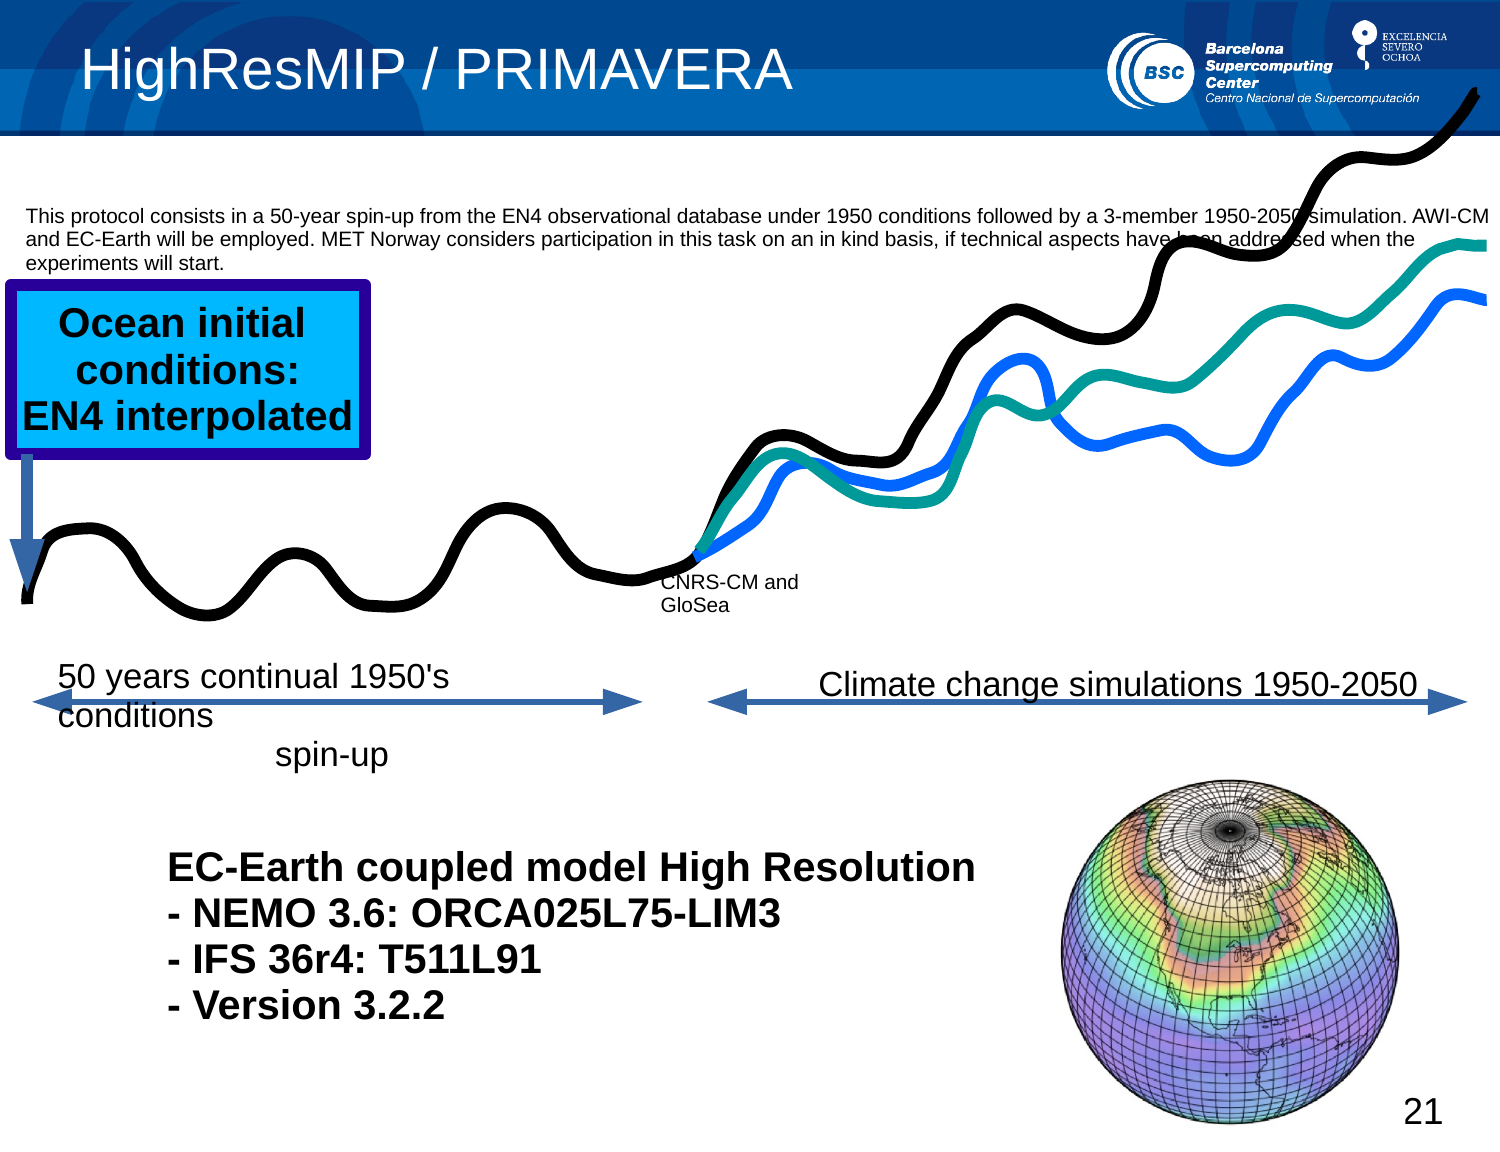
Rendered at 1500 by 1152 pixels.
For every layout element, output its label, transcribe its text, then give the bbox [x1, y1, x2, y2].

picture [0, 0, 1500, 136]
text_box Climate change simulations 1950-2050 [803, 657, 1447, 789]
text_box CNRS-CM and GloSea [639, 557, 871, 631]
text_box 50 years continual 1950's conditions spin-up [42, 650, 622, 782]
text_box Ocean initial conditions: EN4 interpolated [10, 285, 366, 455]
text_box This protocol consists in a 50-year spin-up from the EN4 observational database under 1950 conditions followed by a 3-member 1950-2050 simulation. AWI-CM and EC-Earth will be employed. MET Norway considers participation in this task on an in kind basis, if technical aspects have been addressed when the experiments will start. [10, 197, 1304, 282]
text_box EC-Earth coupled model High Resolution - NEMO 3.6: ORCA025L75-LIM3 - IFS 36r4: T511L91 - Version 3.2.2 [152, 836, 993, 1036]
picture [1039, 789, 1406, 1152]
text_box This protocol consists in a 50-year spin-up from the EN4 observational database under 1950 conditions followed by a 3-member 1950-2050 simulation. AWI-CM and EC-Earth will be employed. MET Norway considers participation in this task on an in kind basis, if technical aspects have been addressed when the experiments will start. [1162, 197, 1500, 282]
title HighResMIP / PRIMAVERA [65, 23, 1081, 139]
